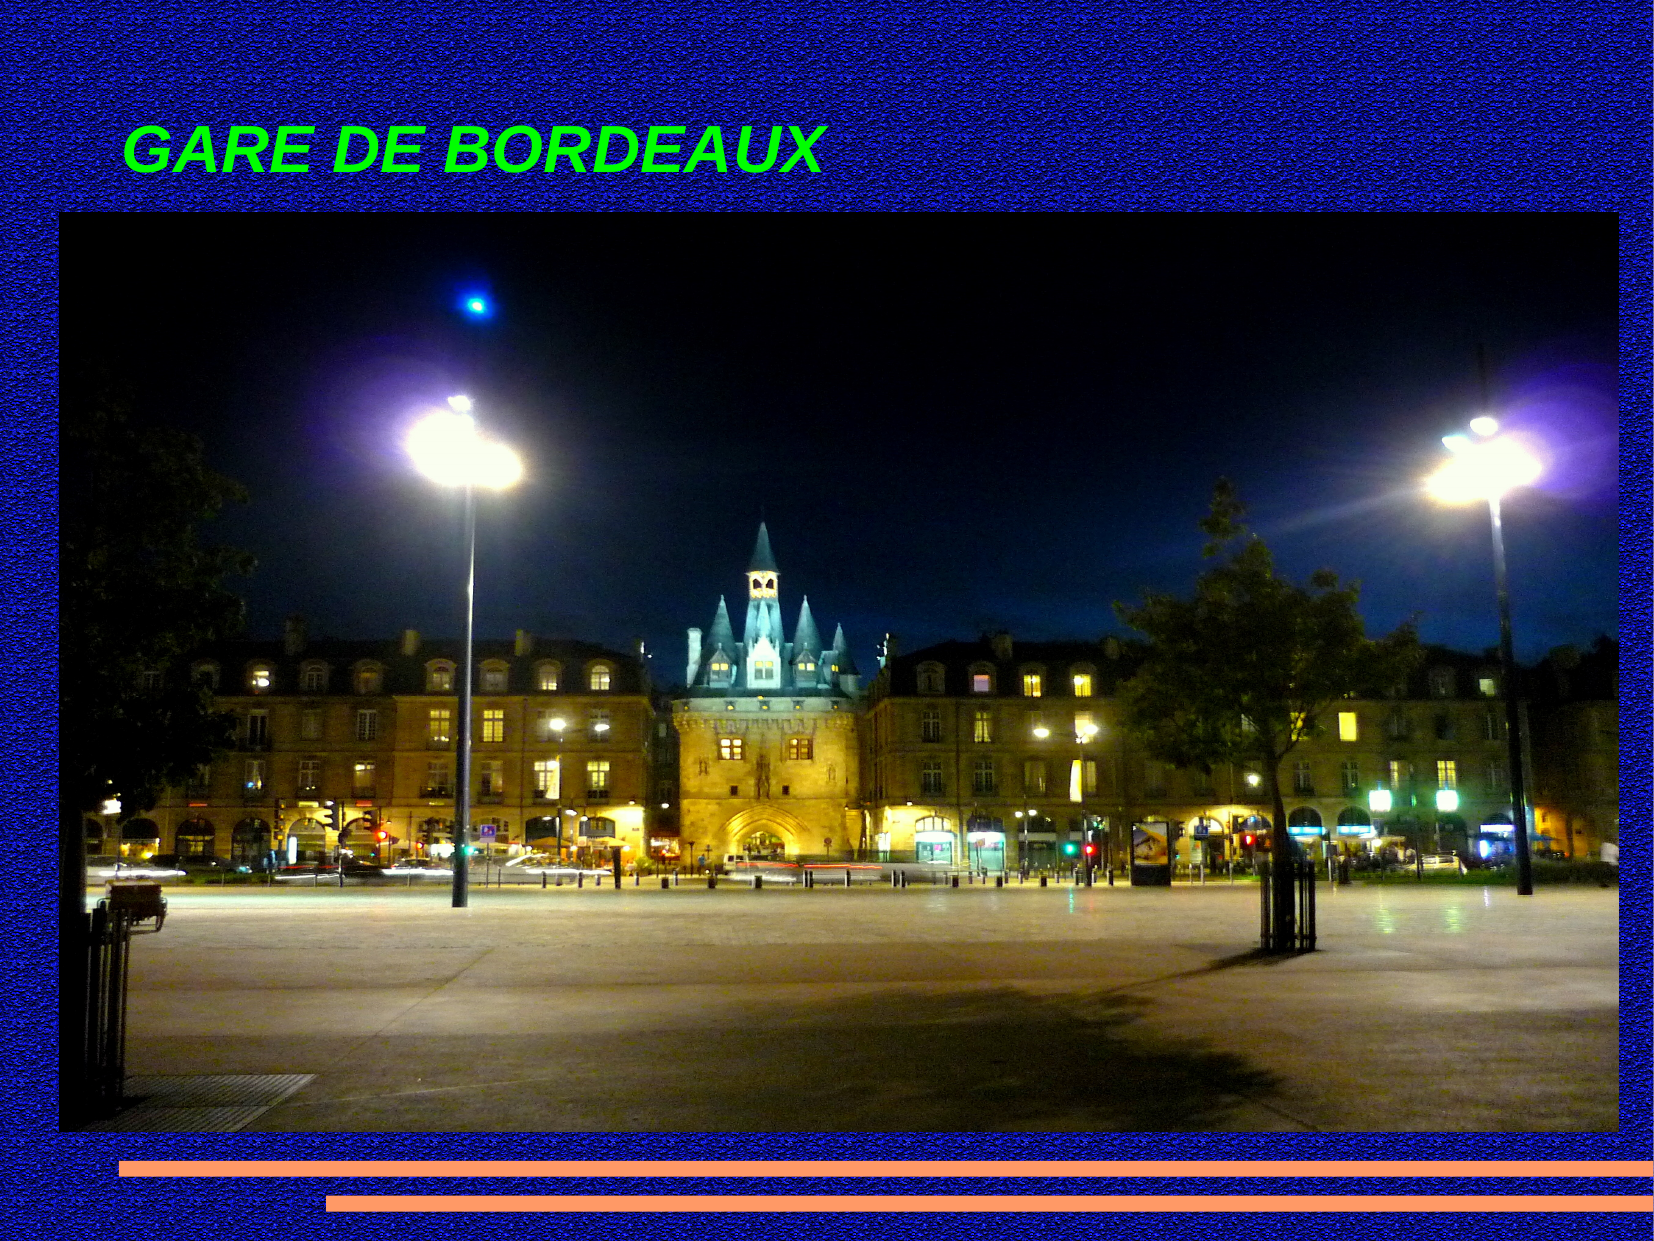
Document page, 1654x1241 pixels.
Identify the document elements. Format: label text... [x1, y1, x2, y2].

title GARE DE BORDEAUX [121, 46, 1534, 212]
picture [0, 0, 1654, 1241]
